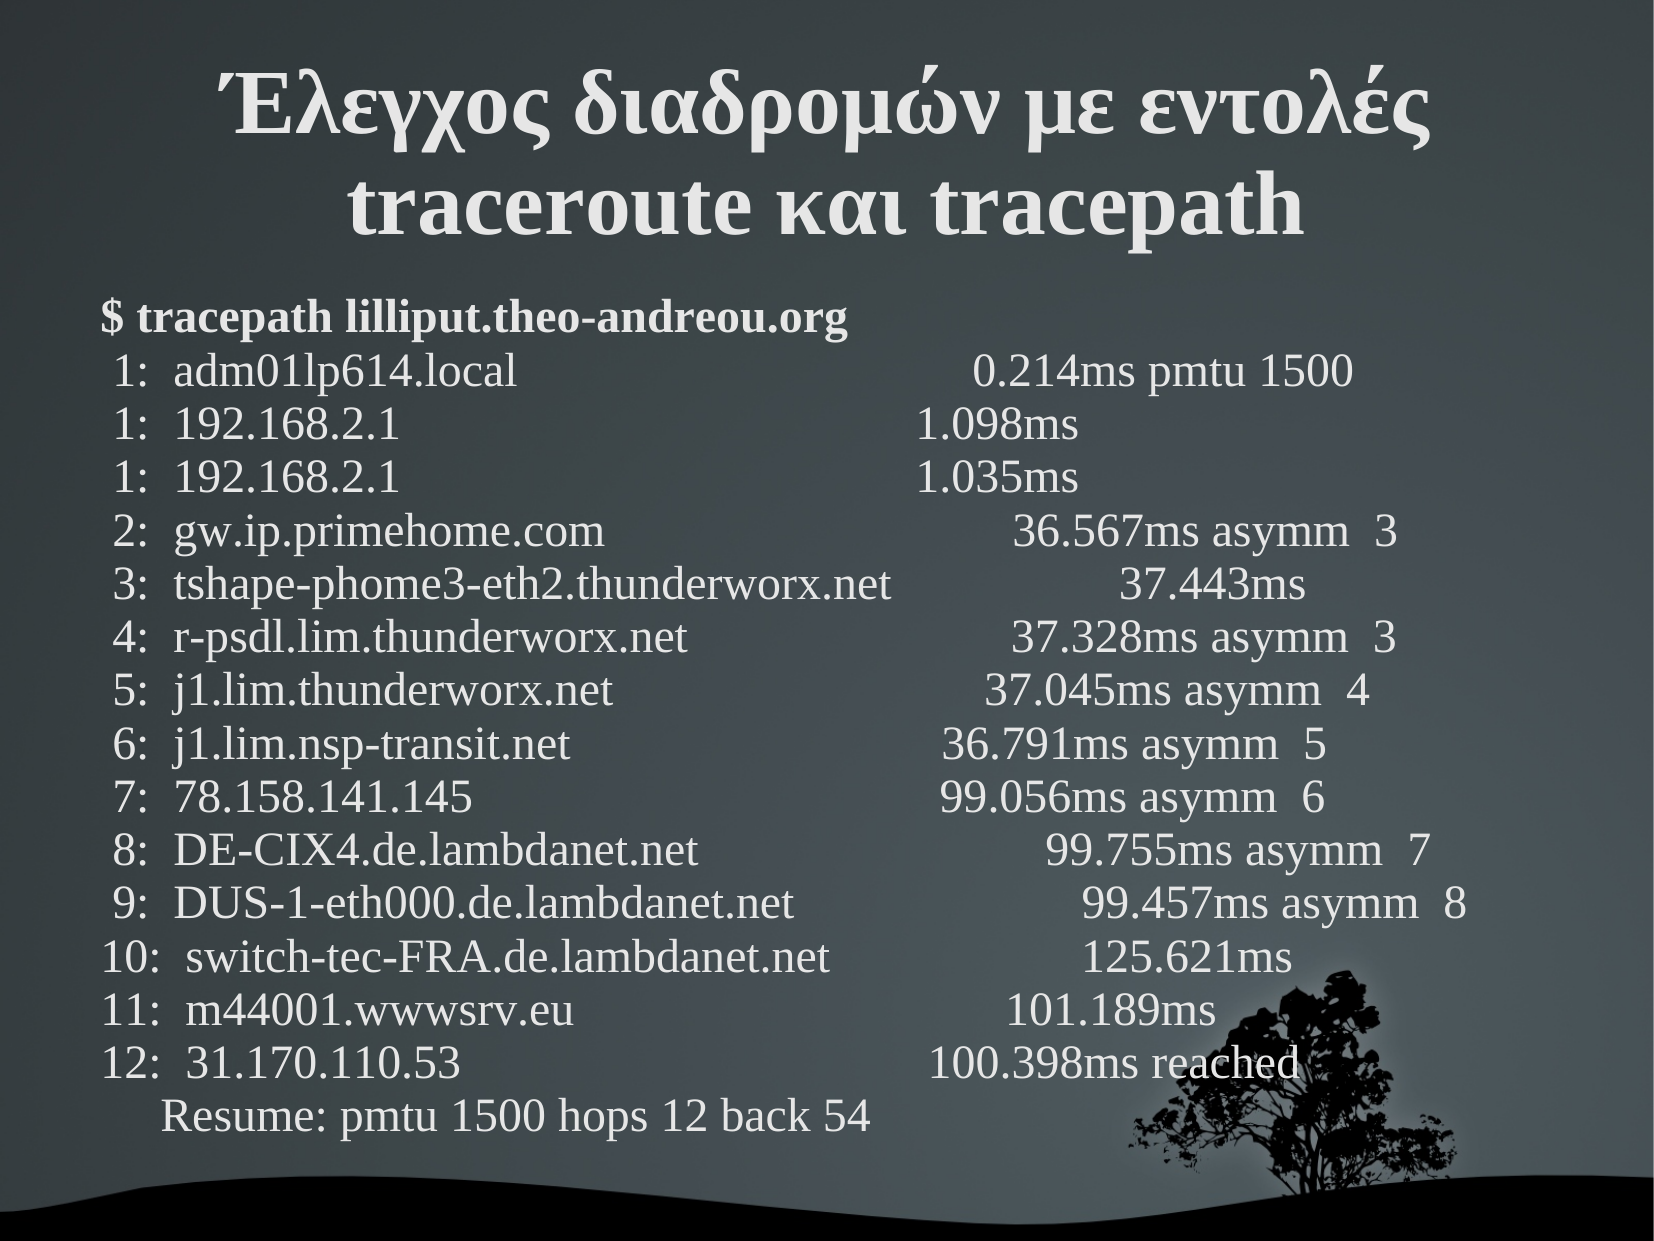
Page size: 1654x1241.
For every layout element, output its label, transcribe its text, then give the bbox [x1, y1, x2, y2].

picture [0, 0, 1654, 1241]
list $ tracepath lilliput.theo-andreou.org 1: adm01lp614.local 0.214ms pmtu 1500 1: 192.168.2.1 1.098ms 1: 192.168.2.1 1.035ms 2: gw.ip.primehome.com 36.567ms asymm 3 3: tshape-phome3-eth2.thunderworx.net 37.443ms 4: r-psdl.lim.thunderworx.net 37.328ms asymm 3 5: j1.lim.thunderworx.net 37.045ms asymm 4 6: j1.lim.nsp-transit.net 36.791ms asymm 5 7: 78.158.141.145 99.056ms asymm 6 8: DE-CIX4.de.lambdanet.net 99.755ms asymm 7 9: DUS-1-eth000.de.lambdanet.net 99.457ms asymm 8 10: switch-tec-FRA.de.lambdanet.net 125.621ms 11: m44001.wwwsrv.eu 101.189ms 12: 31.170.110.53 100.398ms reached Resume: pmtu 1500 hops 12 back 54 [82, 290, 1571, 1224]
title Έλεγχος διαδρομών με εντολές traceroute και tracepath [82, 33, 1571, 273]
